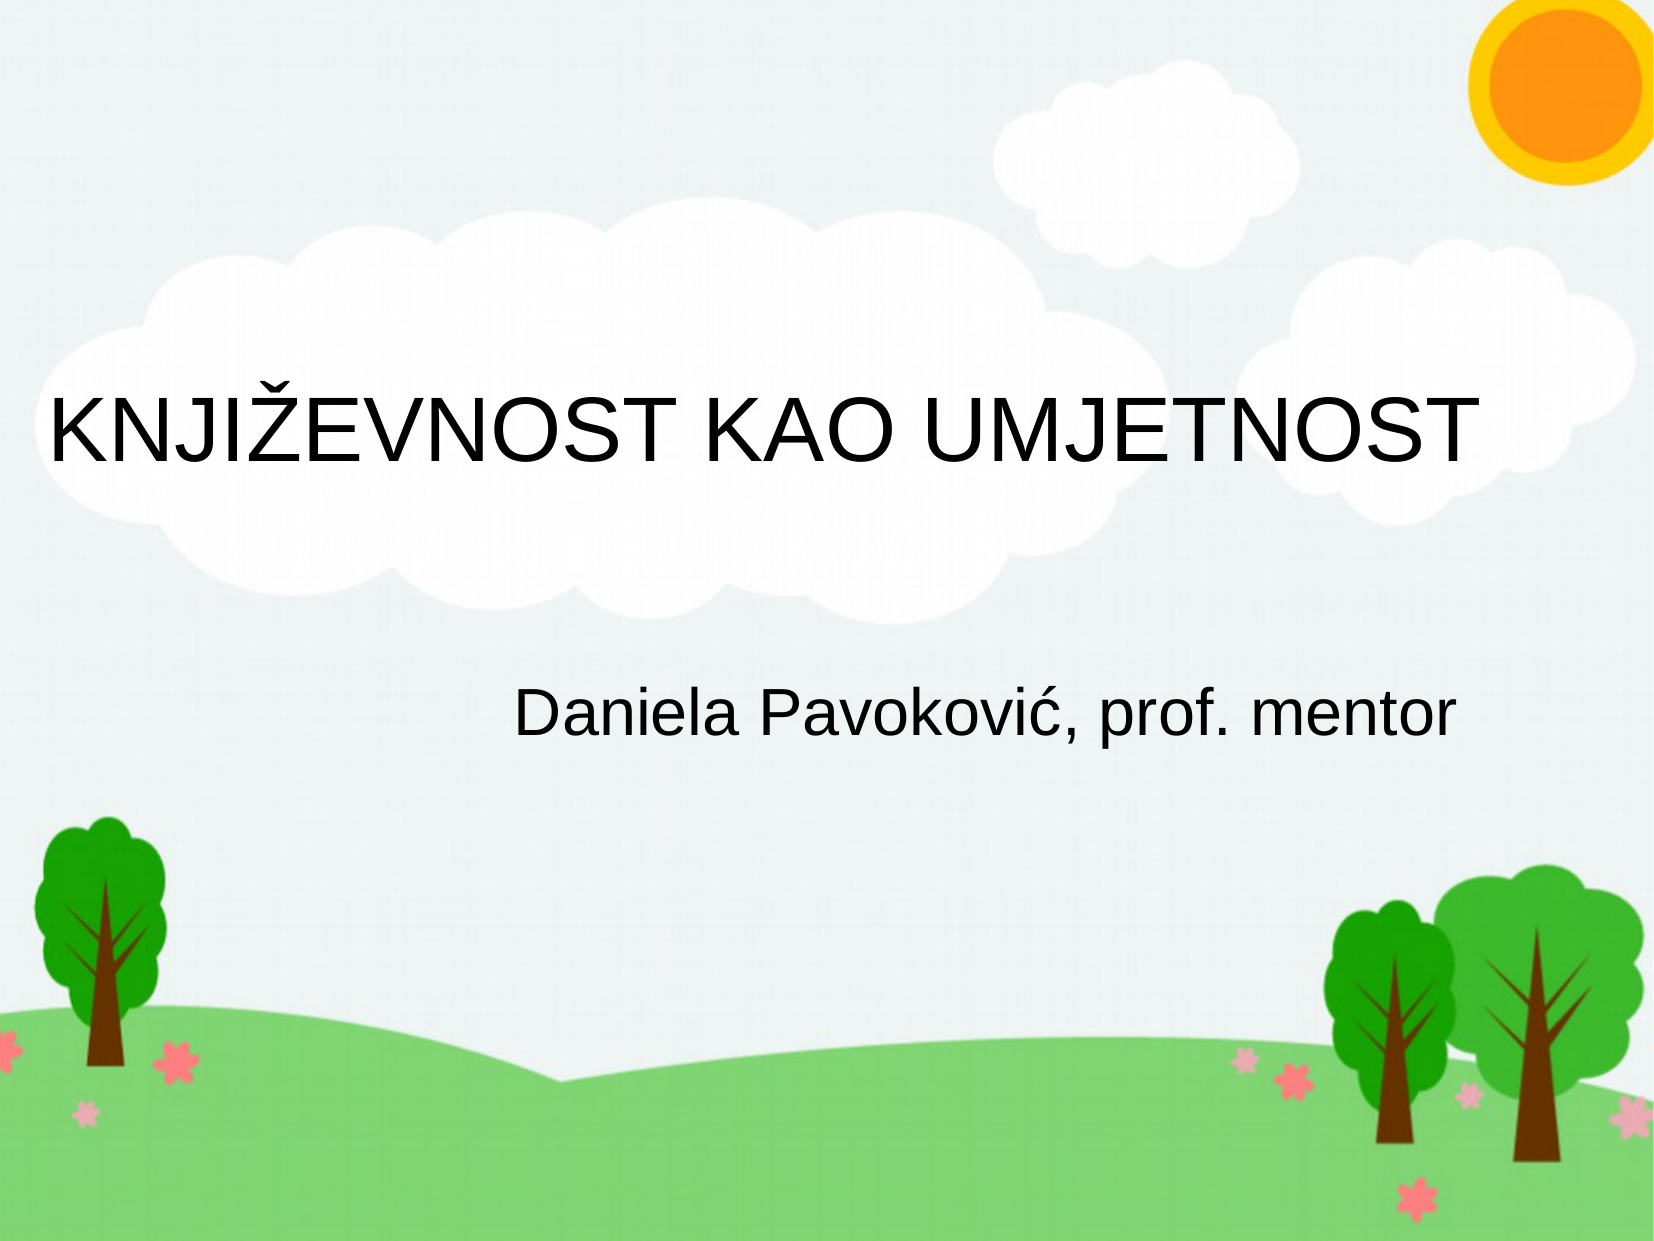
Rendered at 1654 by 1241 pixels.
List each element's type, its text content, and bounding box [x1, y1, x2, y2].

subtitle Daniela Pavoković, prof. mentor [460, 632, 1512, 792]
picture [0, 0, 1654, 1241]
title KNJIŽEVNOST KAO UMJETNOST [47, 283, 1512, 577]
